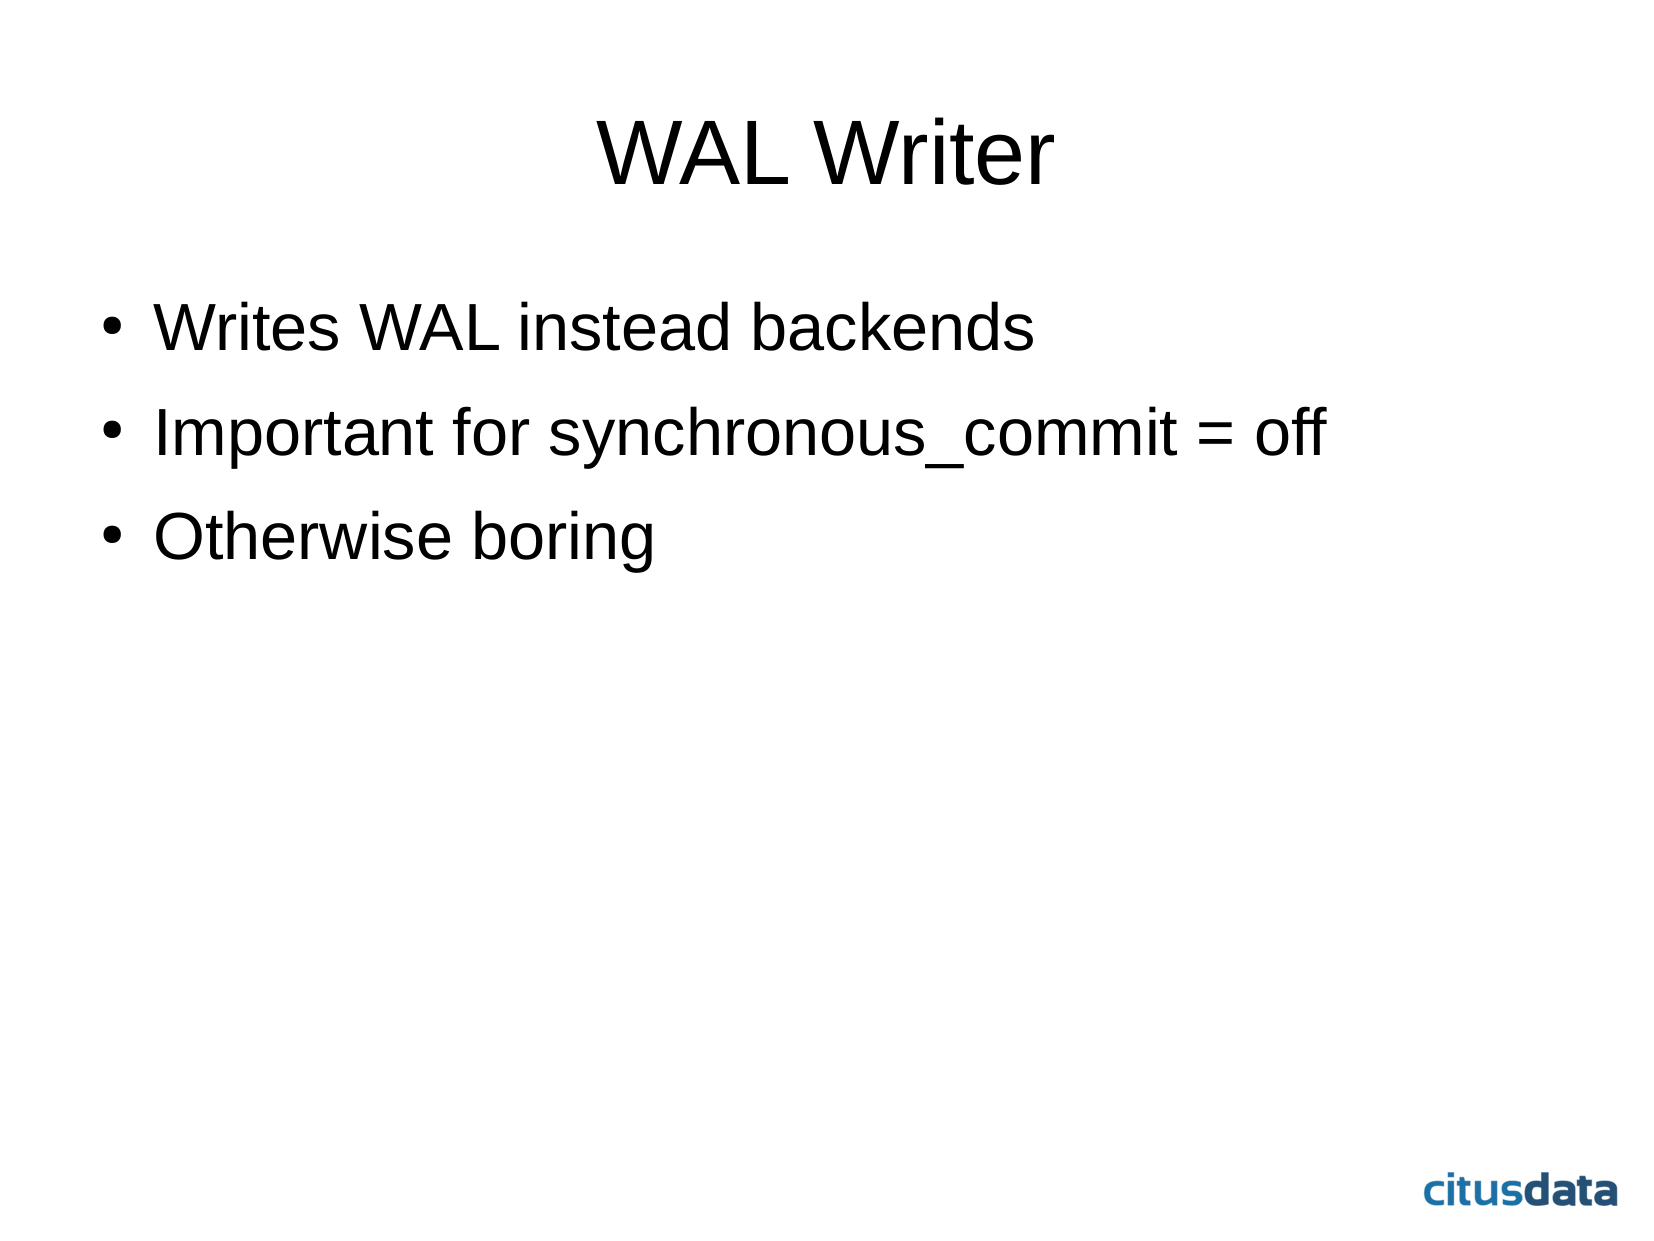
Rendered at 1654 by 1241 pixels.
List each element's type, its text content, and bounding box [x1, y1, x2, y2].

picture [1420, 1167, 1622, 1209]
title WAL Writer [82, 49, 1571, 257]
list Writes WAL instead backends Important for synchronous_commit = off Otherwise boring [82, 290, 1571, 1096]
